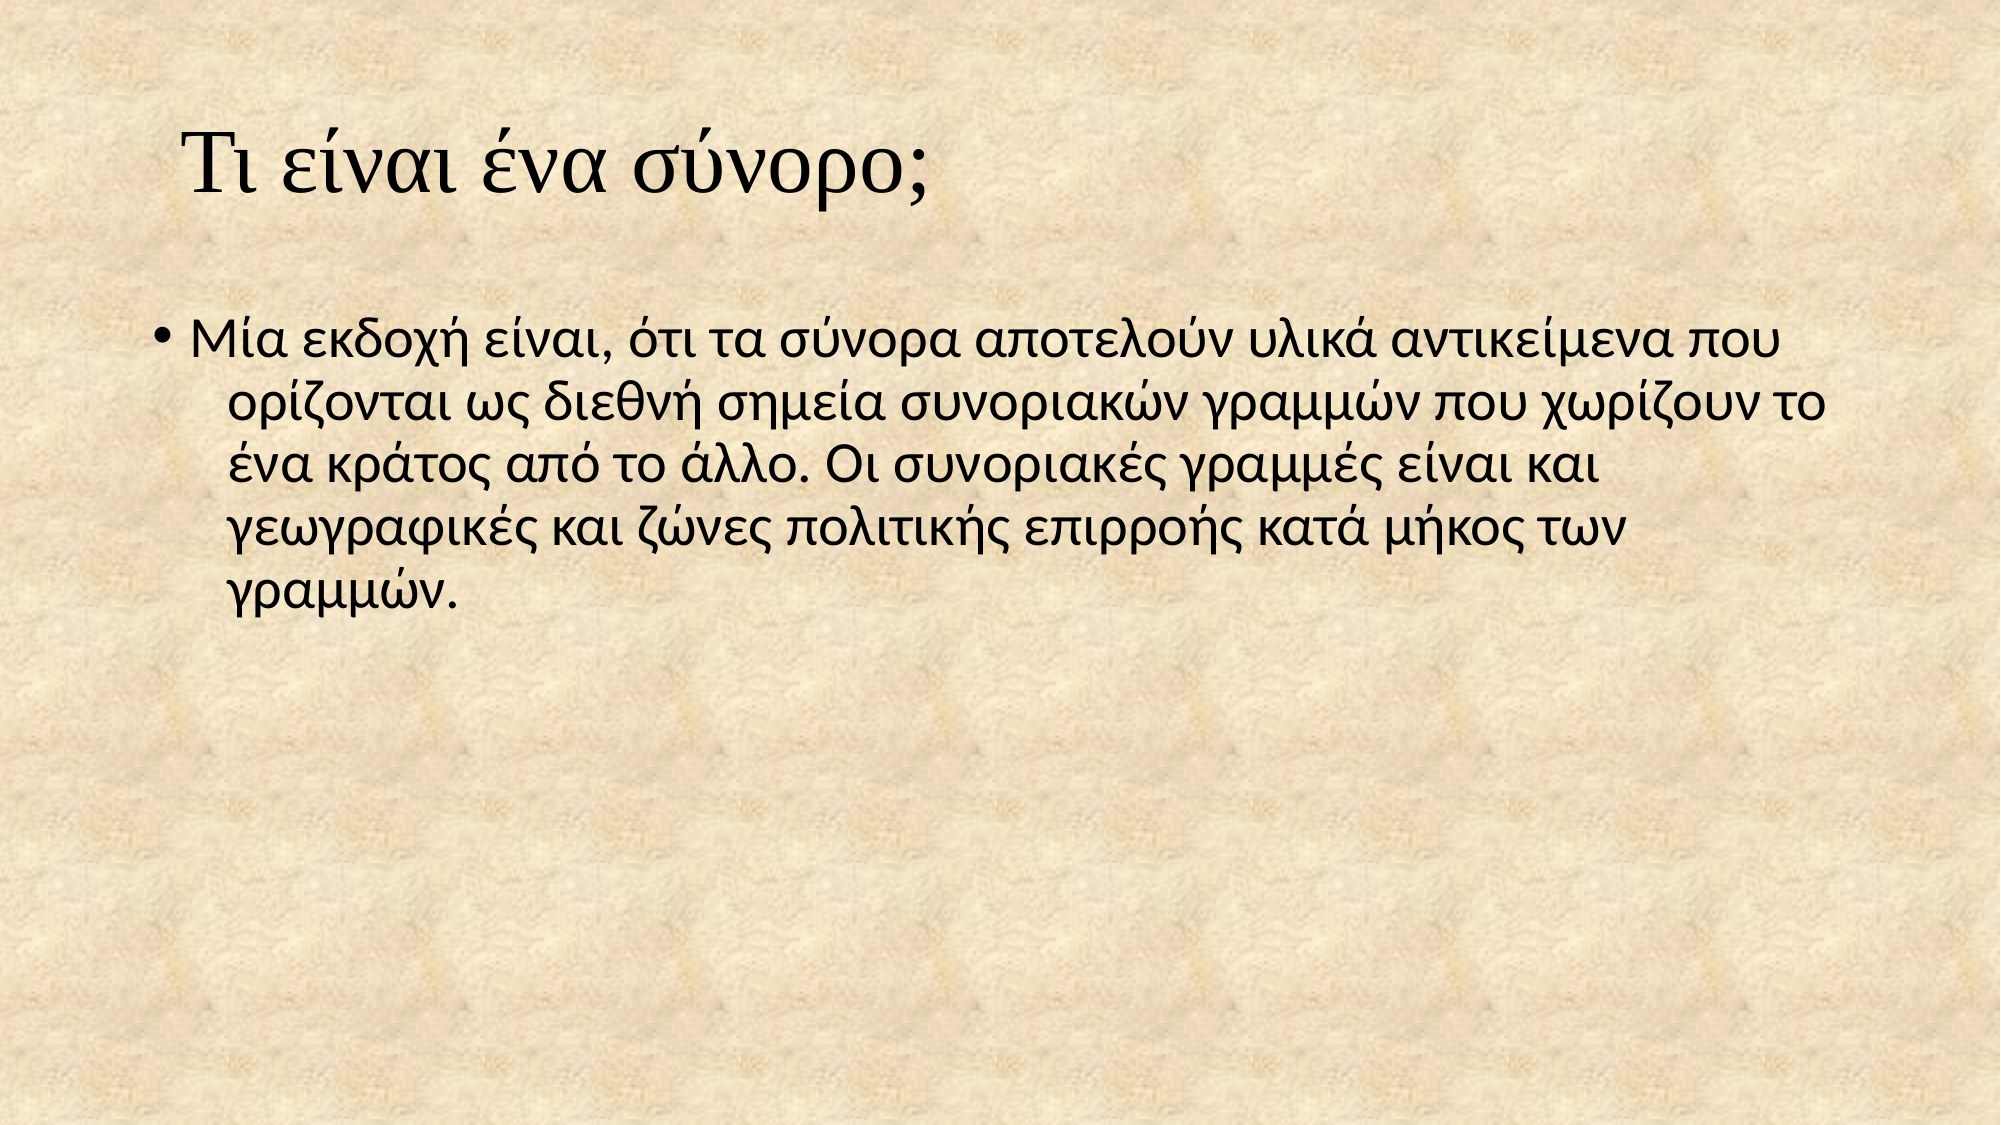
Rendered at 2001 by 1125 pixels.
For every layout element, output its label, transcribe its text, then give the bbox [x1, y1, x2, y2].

title Τι είναι ένα σύνορο; [164, 53, 1890, 272]
list Μία εκδοχή είναι, ότι τα σύνορα αποτελούν υλικά αντικείμενα που ορίζονται ως διεθνή σημεία συνοριακών γραμμών που χωρίζουν το ένα κράτος από το άλλο. Οι συνοριακές γραμμές είναι και γεωγραφικές και ζώνες πολιτικής επιρροής κατά μήκος των γραμμών. [137, 299, 1863, 1014]
